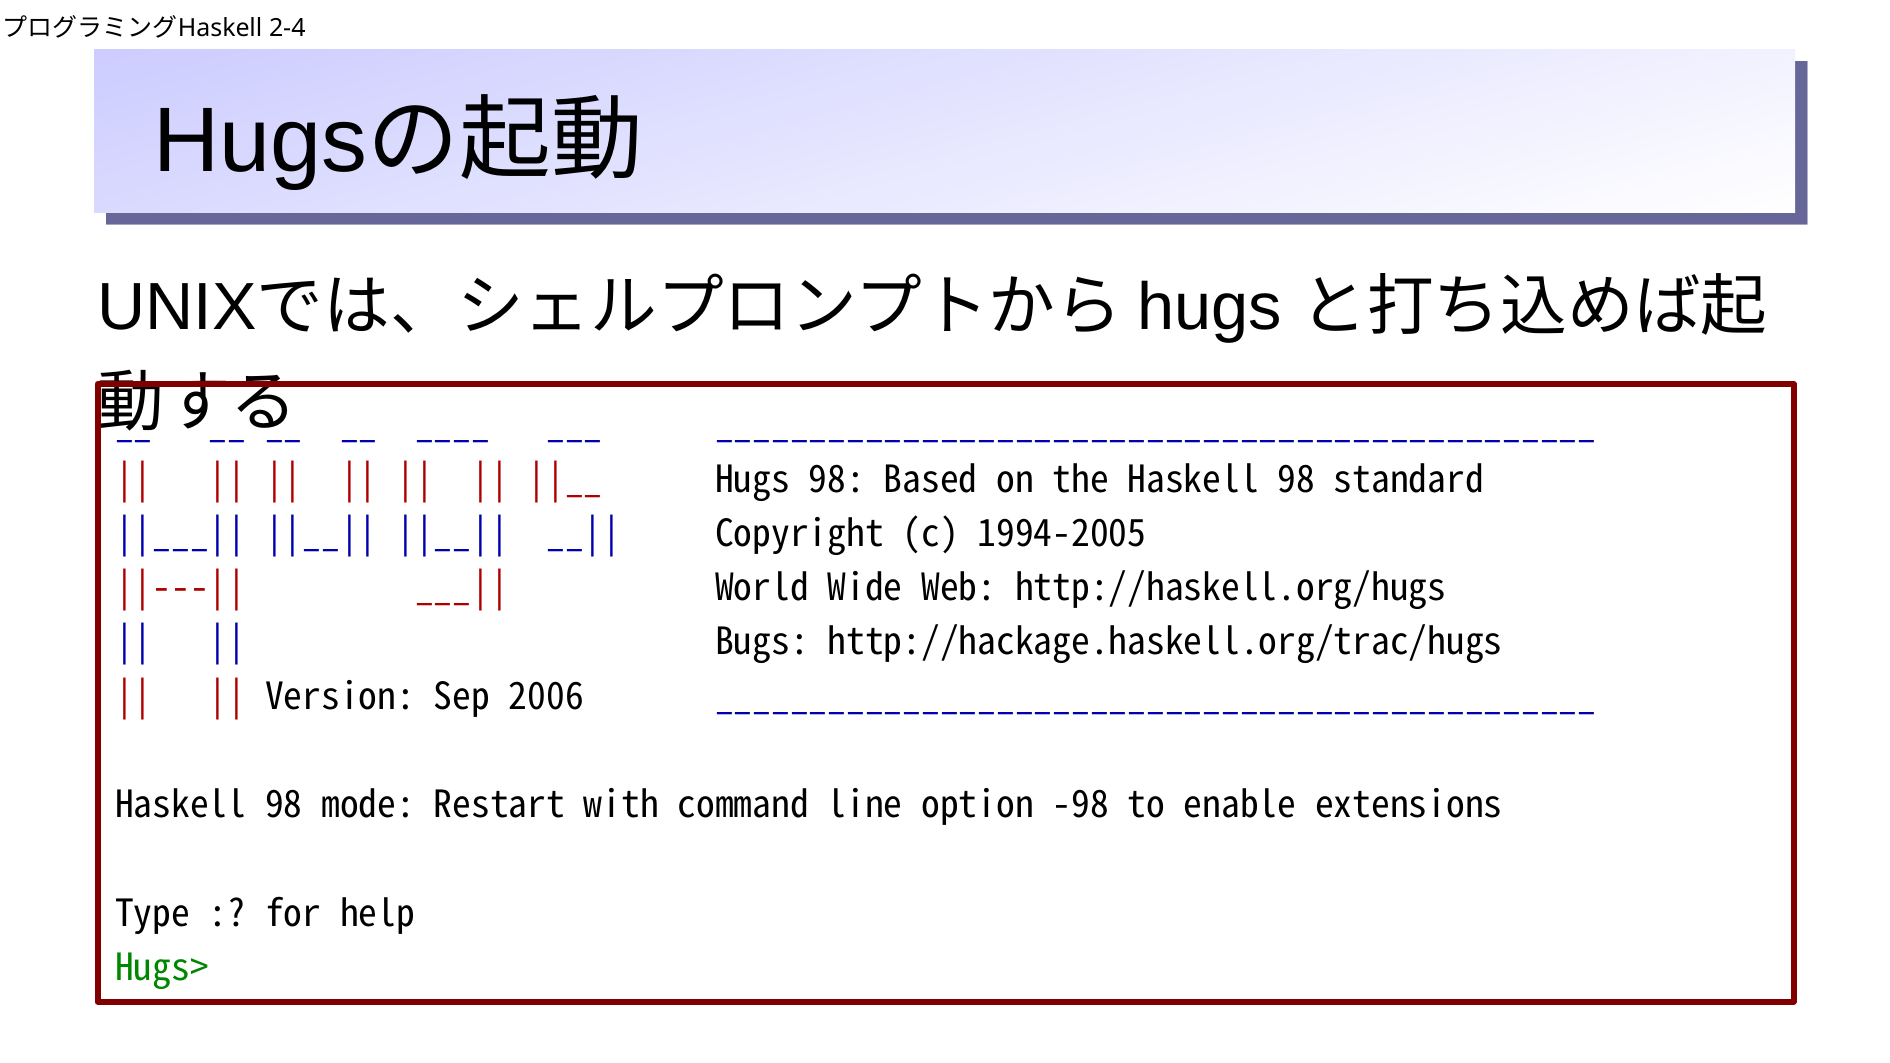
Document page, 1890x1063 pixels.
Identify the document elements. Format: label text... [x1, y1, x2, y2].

text_box __ __ __ __ ____ ___ _______________________________________________ || || || || || || ||__ Hugs 98: Based on the Haskell 98 standard ||___|| ||__|| ||__|| __|| Copyright (c) 1994-2005 ||---|| ___|| World Wide Web: http://haskell.org/hugs || || Bugs: http://hackage.haskell.org/trac/hugs || || Version: Sep 2006 _______________________________________________ Haskell 98 mode: Restart with command line option -98 to enable extensions Type :? for help Hugs> [97, 383, 1794, 916]
title Hugsの起動 [94, 49, 1796, 213]
list UNIXでは、シェルプロンプトから hugs と打ち込めば起動する [94, 248, 1819, 352]
